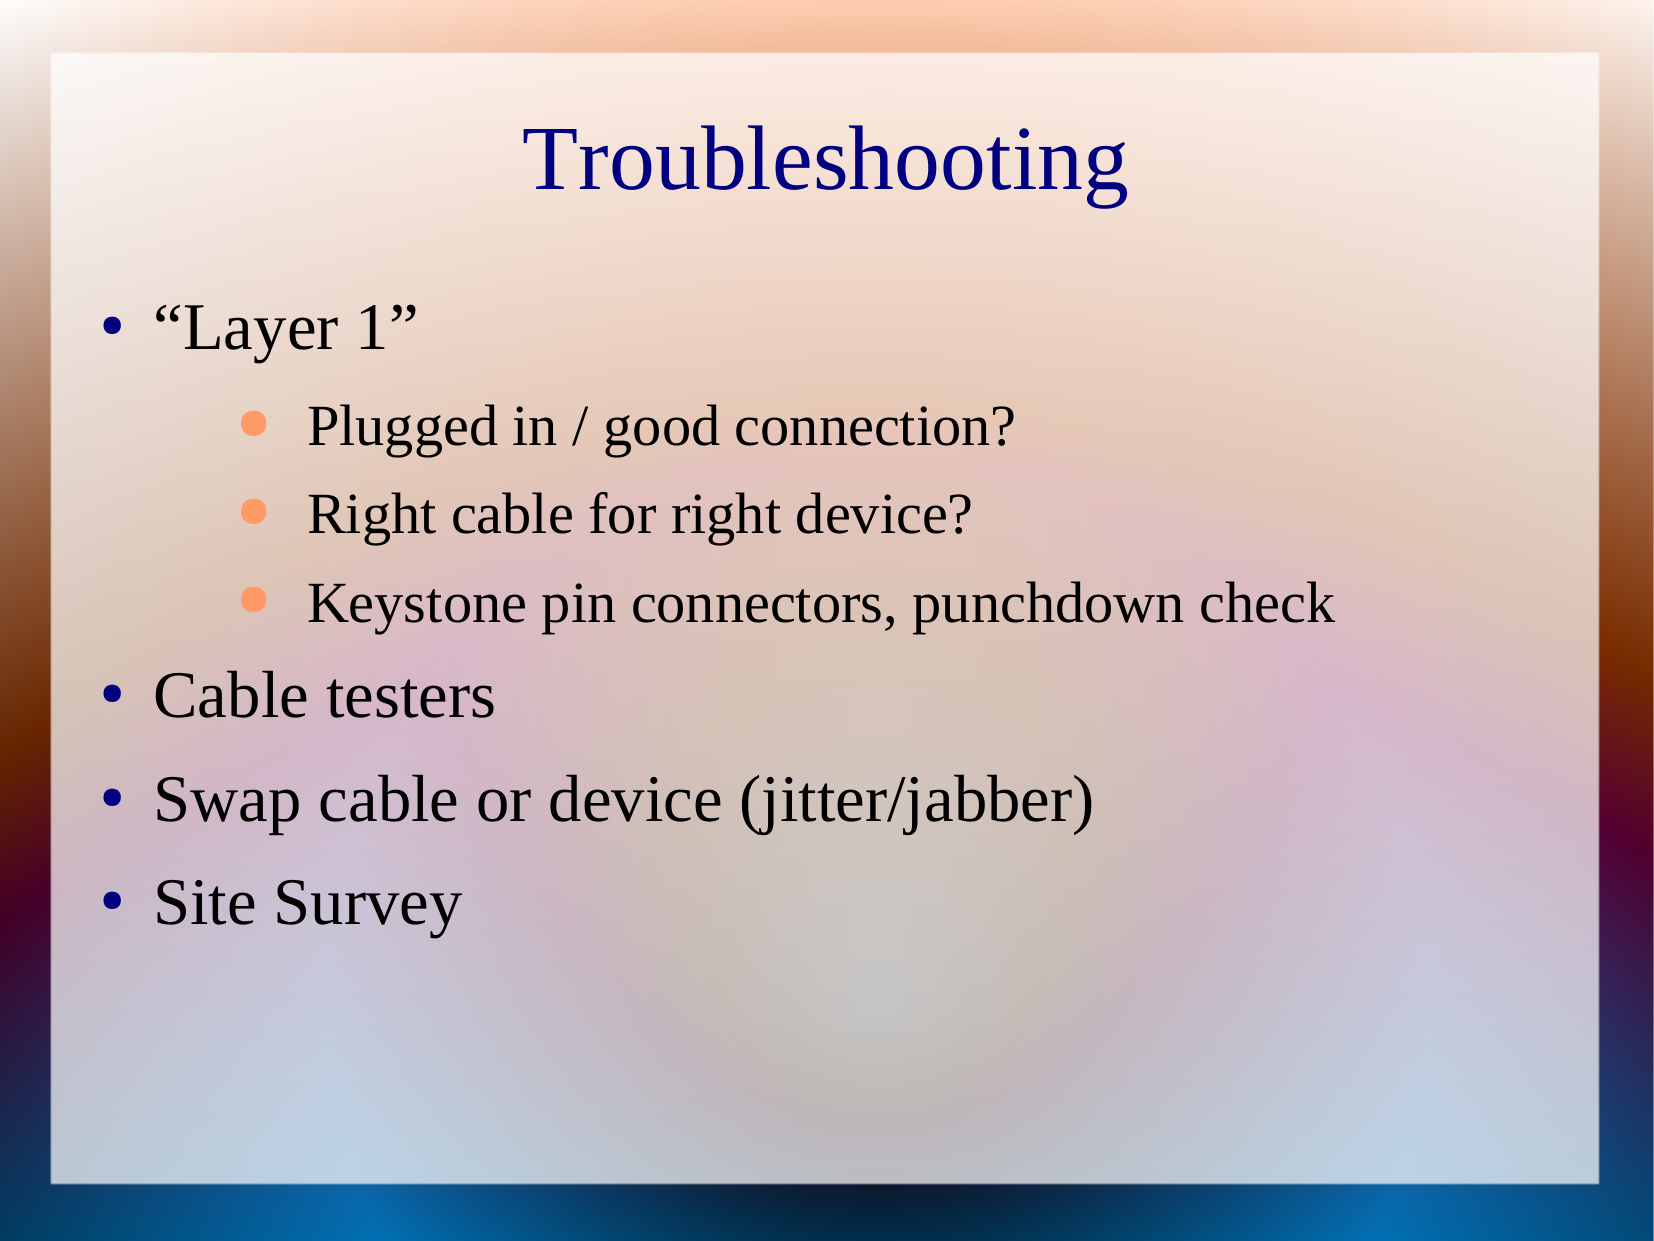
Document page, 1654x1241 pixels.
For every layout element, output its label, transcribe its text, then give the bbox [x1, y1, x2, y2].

picture [0, 0, 1654, 1241]
list “Layer 1” Plugged in / good connection? Right cable for right device? Keystone pin connectors, punchdown check Cable testers Swap cable or device (jitter/jabber) Site Survey [82, 290, 1571, 1034]
title Troubleshooting [82, 55, 1571, 263]
